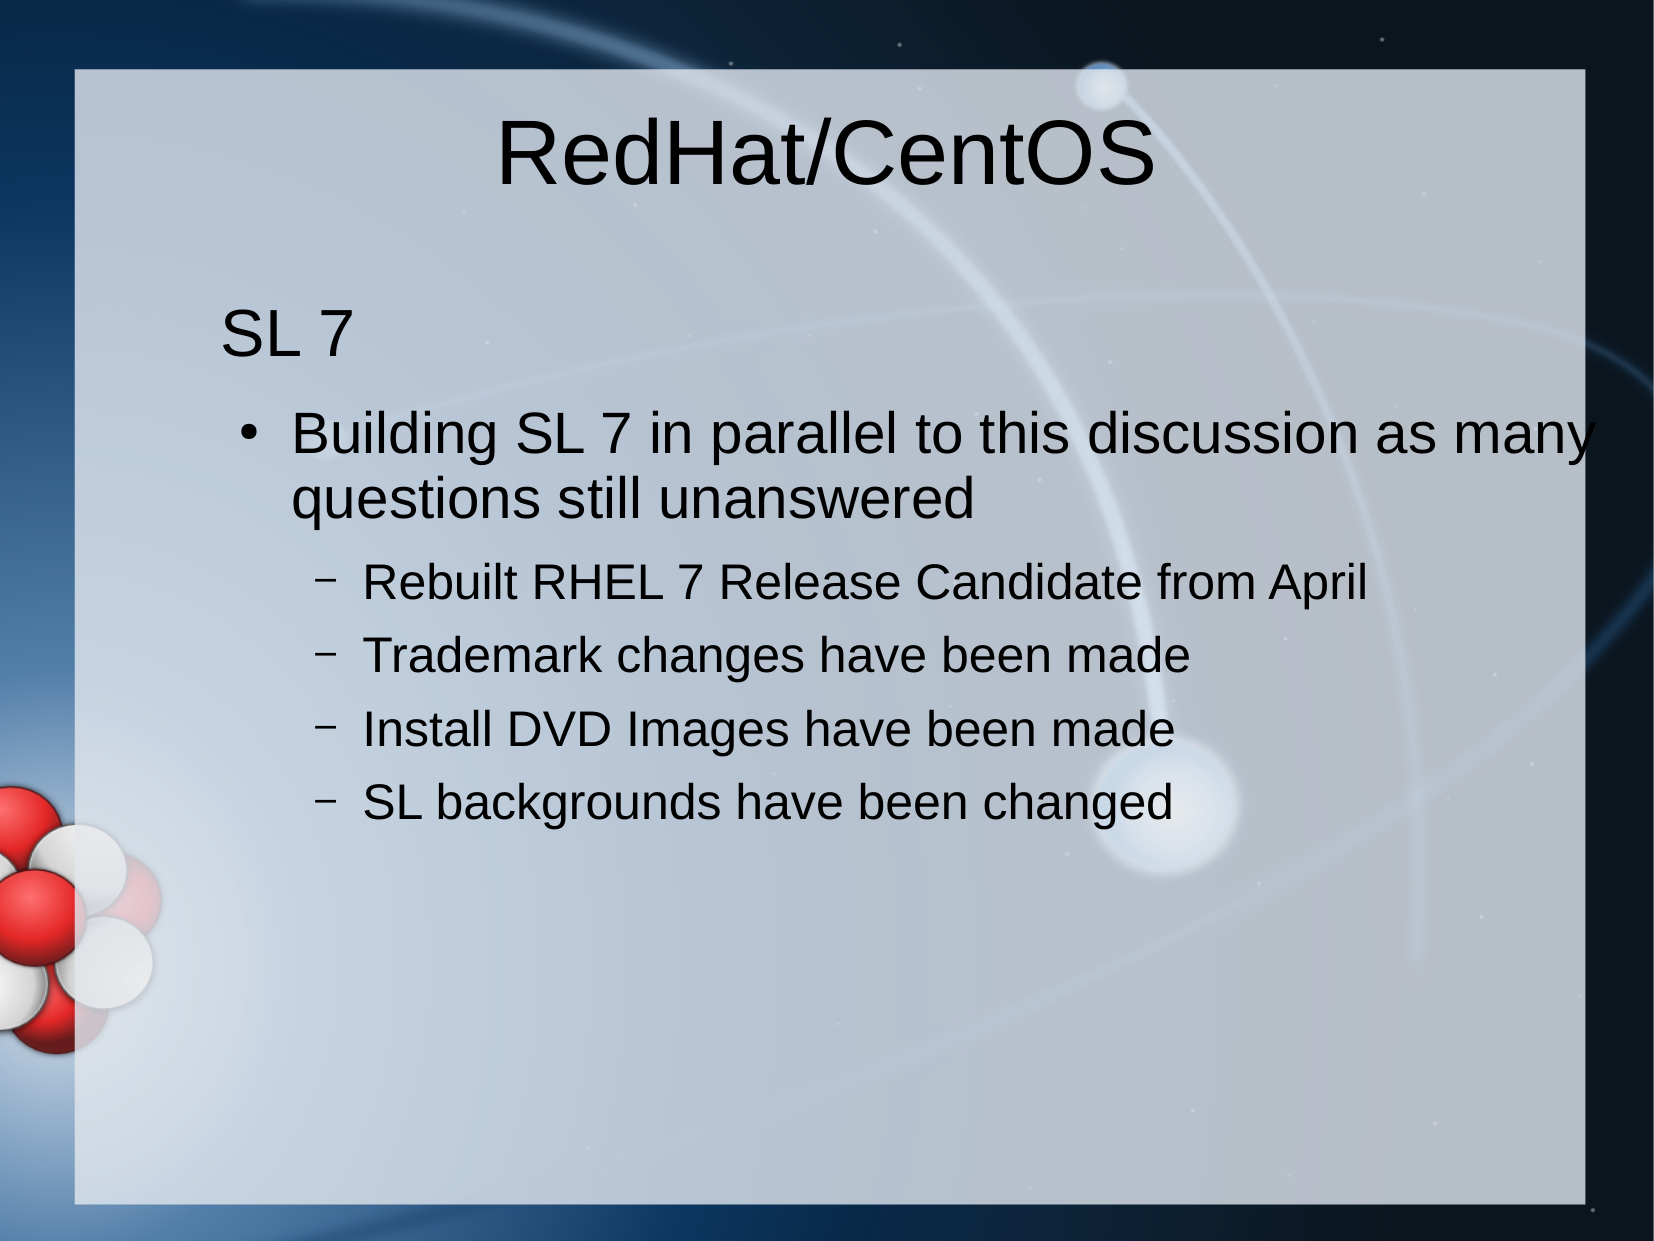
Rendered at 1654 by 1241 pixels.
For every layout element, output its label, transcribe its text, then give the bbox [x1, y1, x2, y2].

list SL 7 Building SL 7 in parallel to this discussion as many questions still unanswered Rebuilt RHEL 7 Release Candidate from April Trademark changes have been made Install DVD Images have been made SL backgrounds have been changed [150, 296, 1639, 1115]
title RedHat/CentOS [82, 49, 1571, 257]
picture [0, 0, 1654, 1241]
